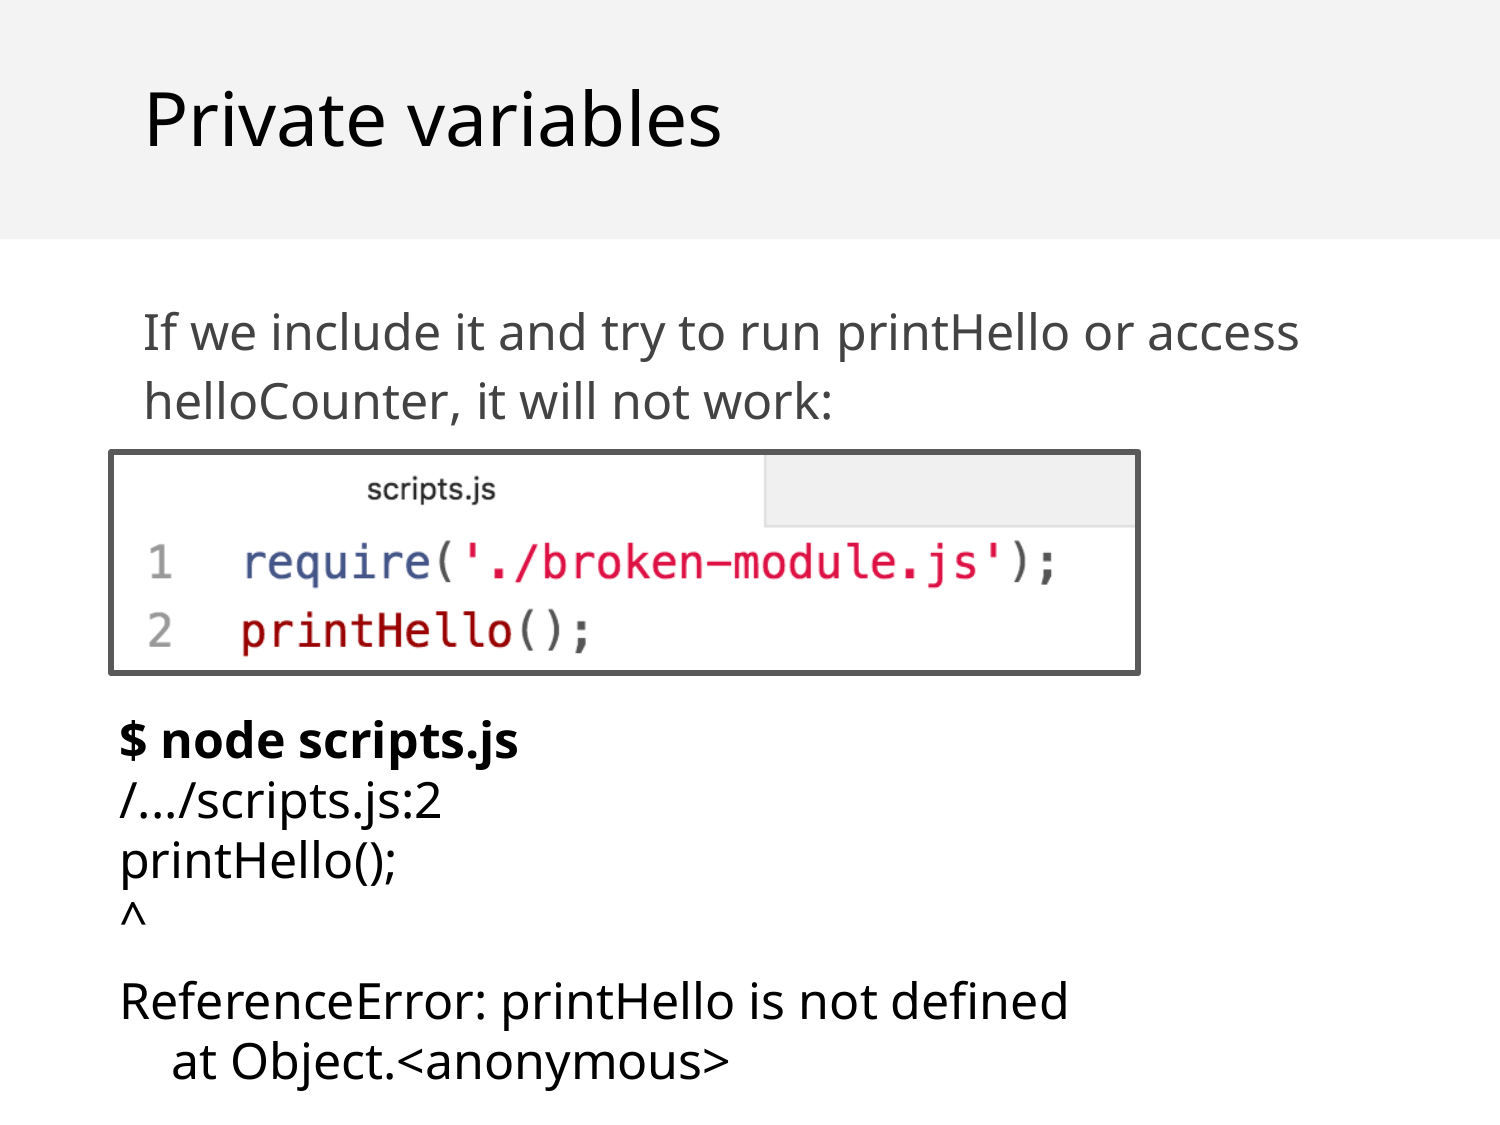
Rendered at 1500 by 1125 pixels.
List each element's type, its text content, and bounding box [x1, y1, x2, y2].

text_box $ node scripts.js /.../scripts.js:2 printHello(); ^ ReferenceError: printHello is not defined at Object.<anonymous> [104, 694, 1460, 1125]
title Private variables [128, 56, 1372, 183]
list If we include it and try to run printHello or access helloCounter, it will not work: [128, 276, 1372, 450]
picture [114, 454, 1136, 670]
